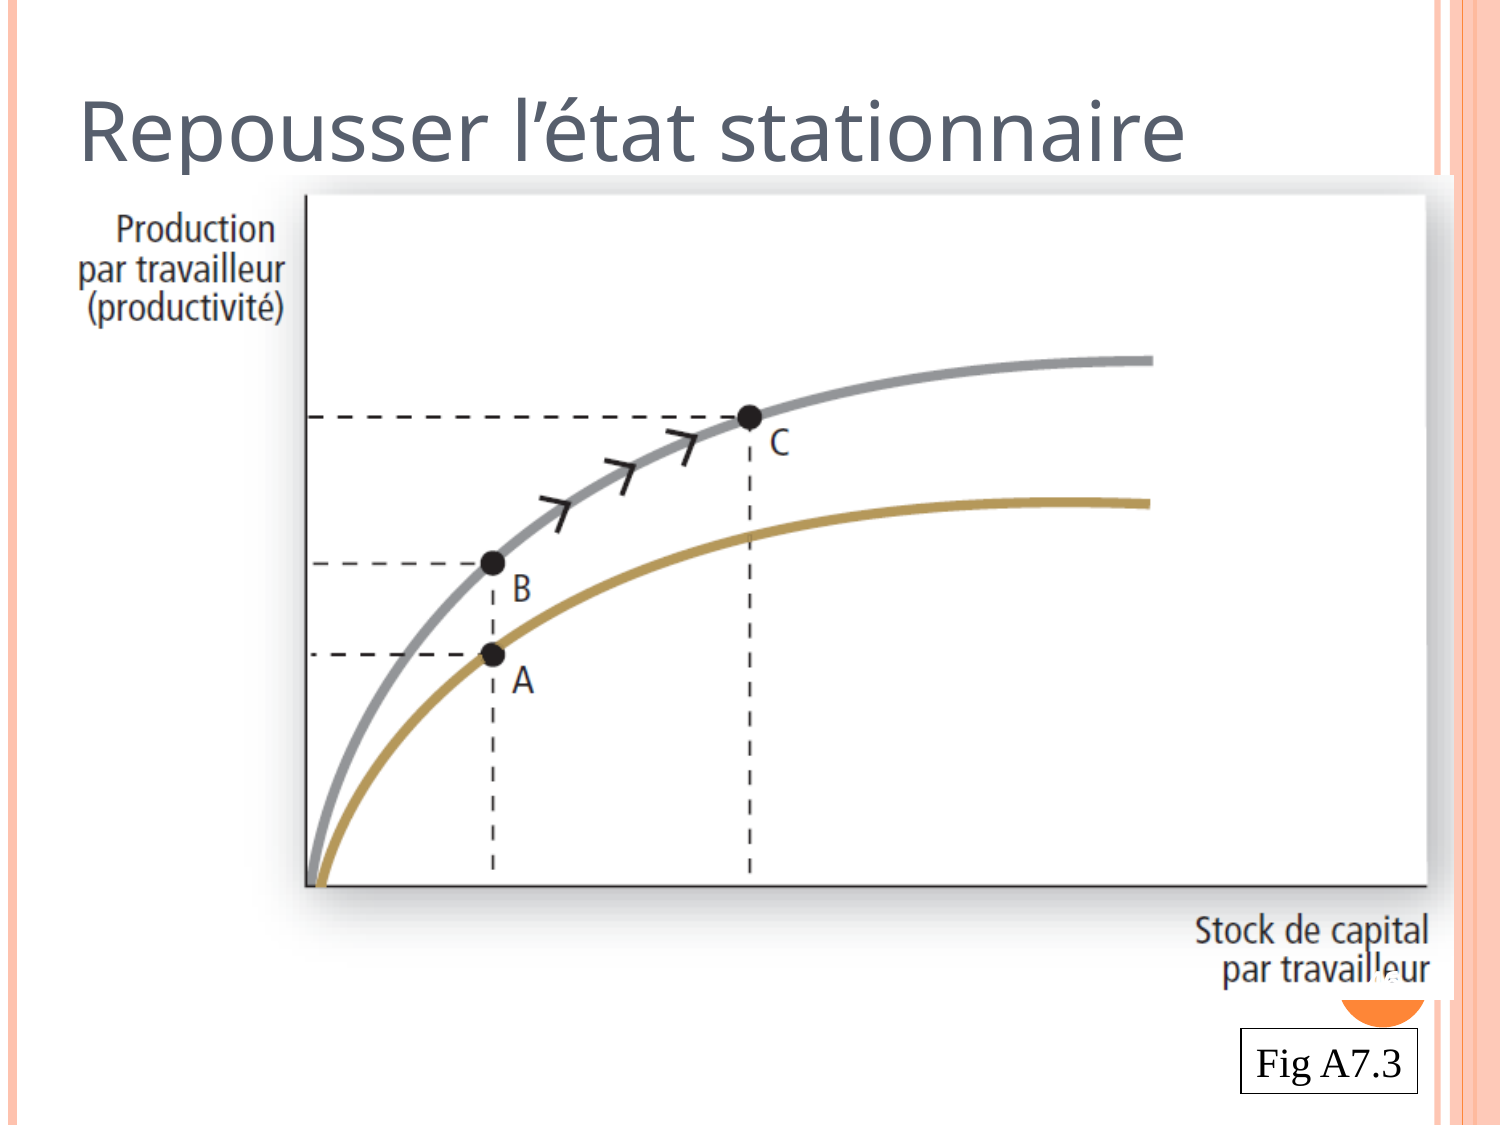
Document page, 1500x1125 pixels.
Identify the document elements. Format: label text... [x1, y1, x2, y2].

slide_number <numéro> [1333, 940, 1434, 1027]
text_box Fig A7.3 [1241, 1028, 1418, 1094]
picture [62, 175, 1454, 1000]
title Repousser l’état stationnaire [62, 37, 1450, 175]
